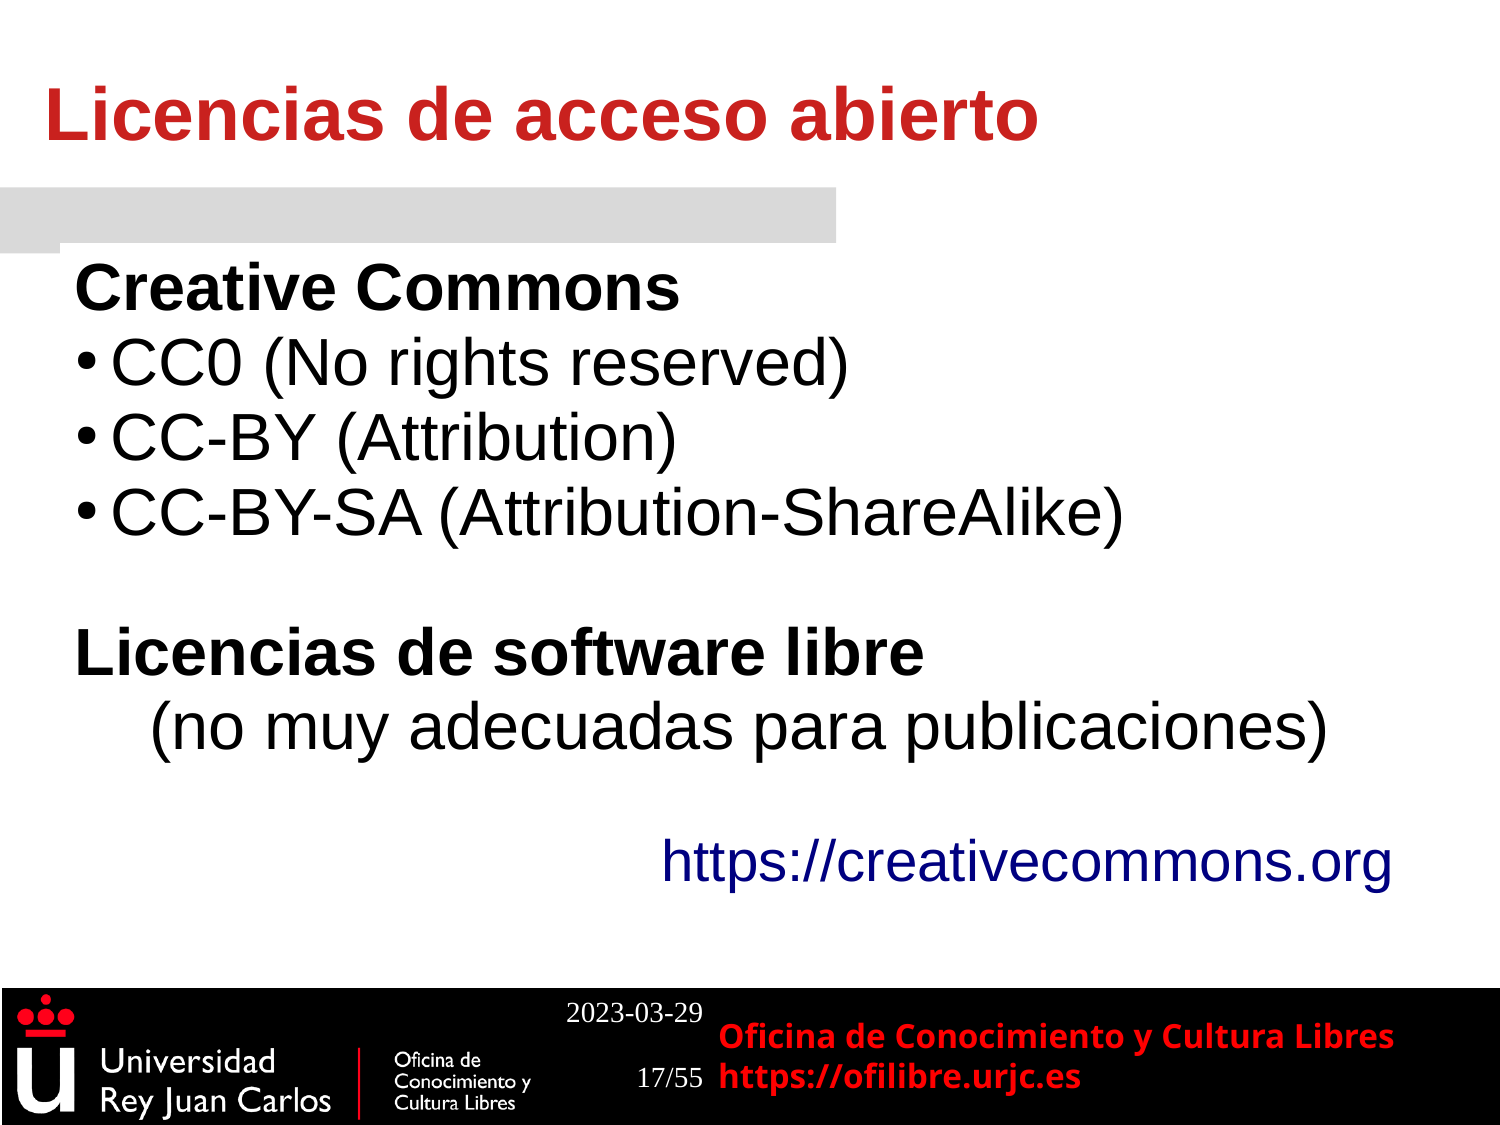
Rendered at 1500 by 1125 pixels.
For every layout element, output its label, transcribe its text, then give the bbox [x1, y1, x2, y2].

picture [17, 994, 531, 1120]
text_box Creative Commons CC0 (No rights reserved) CC-BY (Attribution) CC-BY-SA (Attribution-ShareAlike) Licencias de software libre (no muy adecuadas para publicaciones) https://creativecommons.org [60, 243, 1411, 967]
title [75, 7, 1425, 196]
text_box Licencias de acceso abierto [30, 64, 1306, 248]
